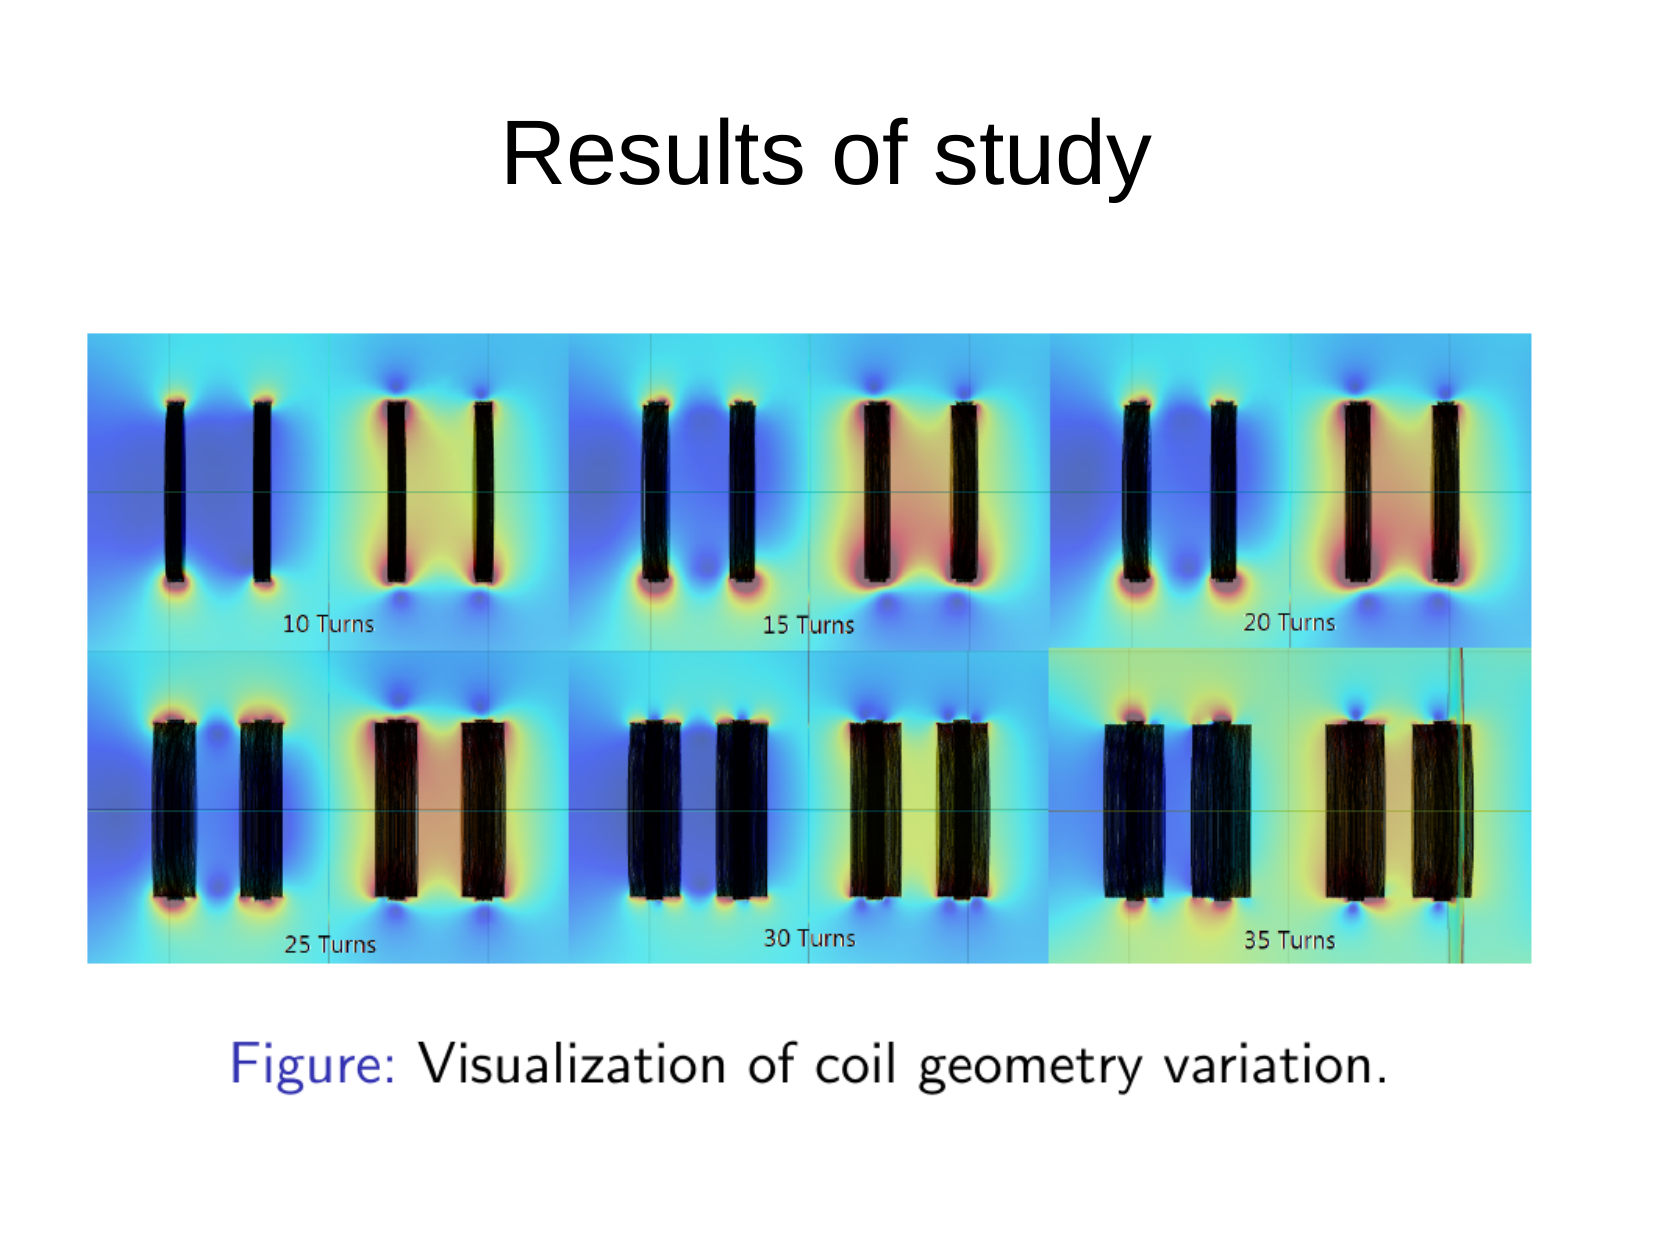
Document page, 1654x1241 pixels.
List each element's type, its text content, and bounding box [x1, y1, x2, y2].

title Results of study [82, 49, 1571, 257]
picture [22, 293, 1638, 1201]
